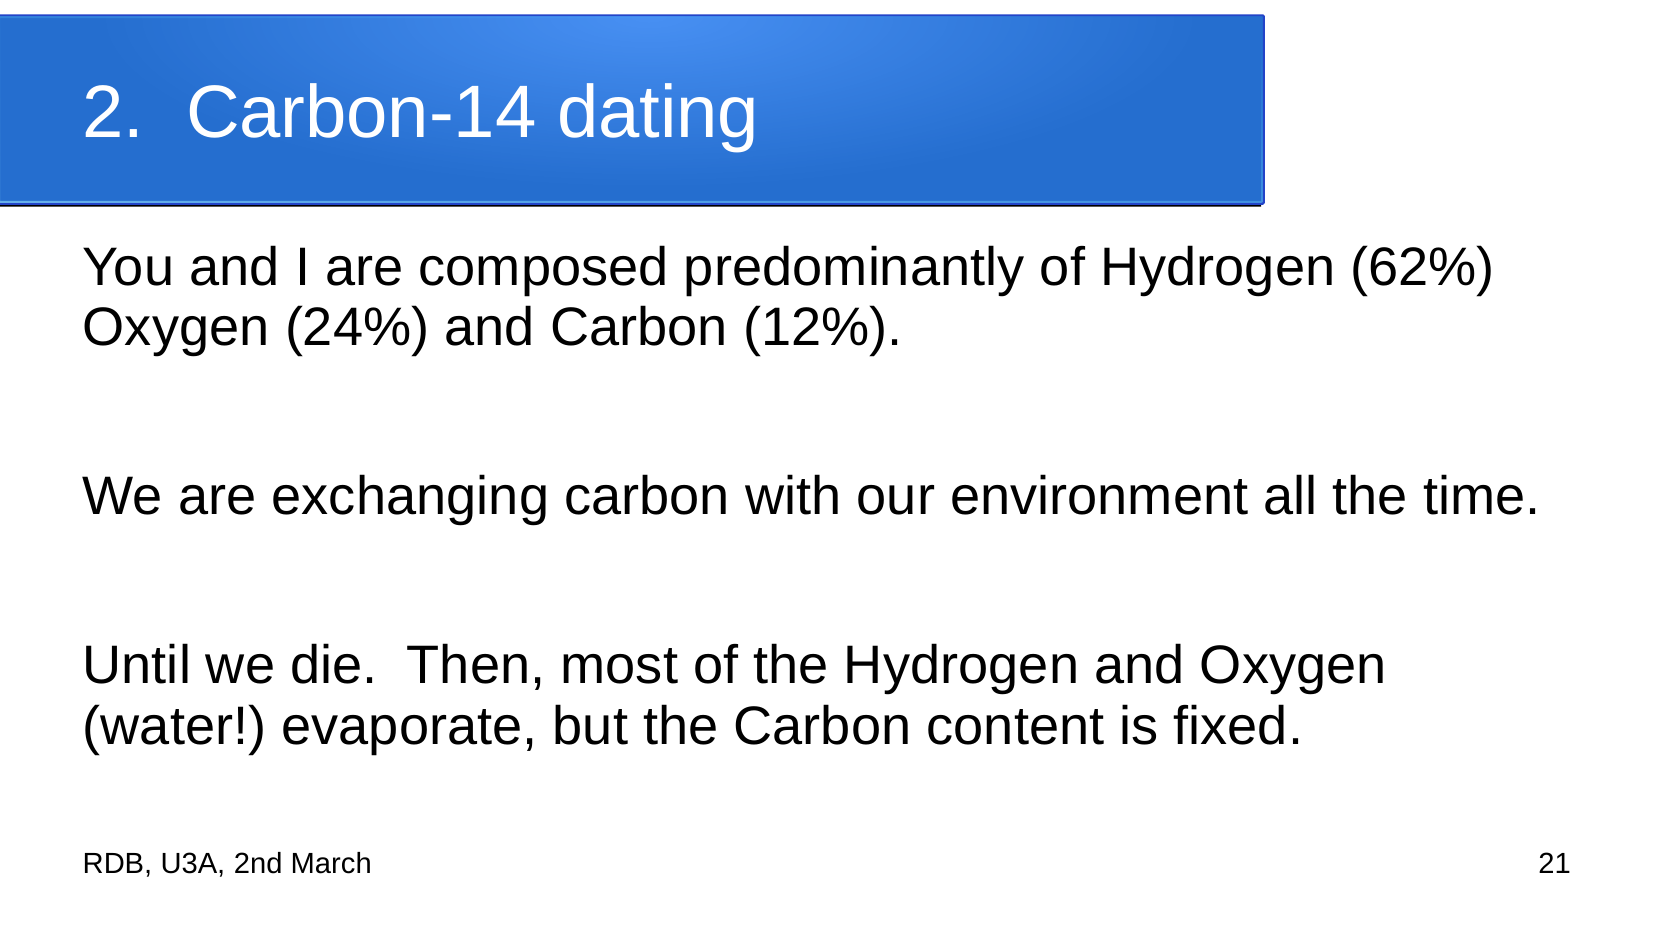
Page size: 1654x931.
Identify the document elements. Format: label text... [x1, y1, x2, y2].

list You and I are composed predominantly of Hydrogen (62%) Oxygen (24%) and Carbon (12%). We are exchanging carbon with our environment all the time. Until we die. Then, most of the Hydrogen and Oxygen (water!) evaporate, but the Carbon content is fixed. [82, 236, 1571, 776]
title 2. Carbon-14 dating [82, 35, 1235, 189]
